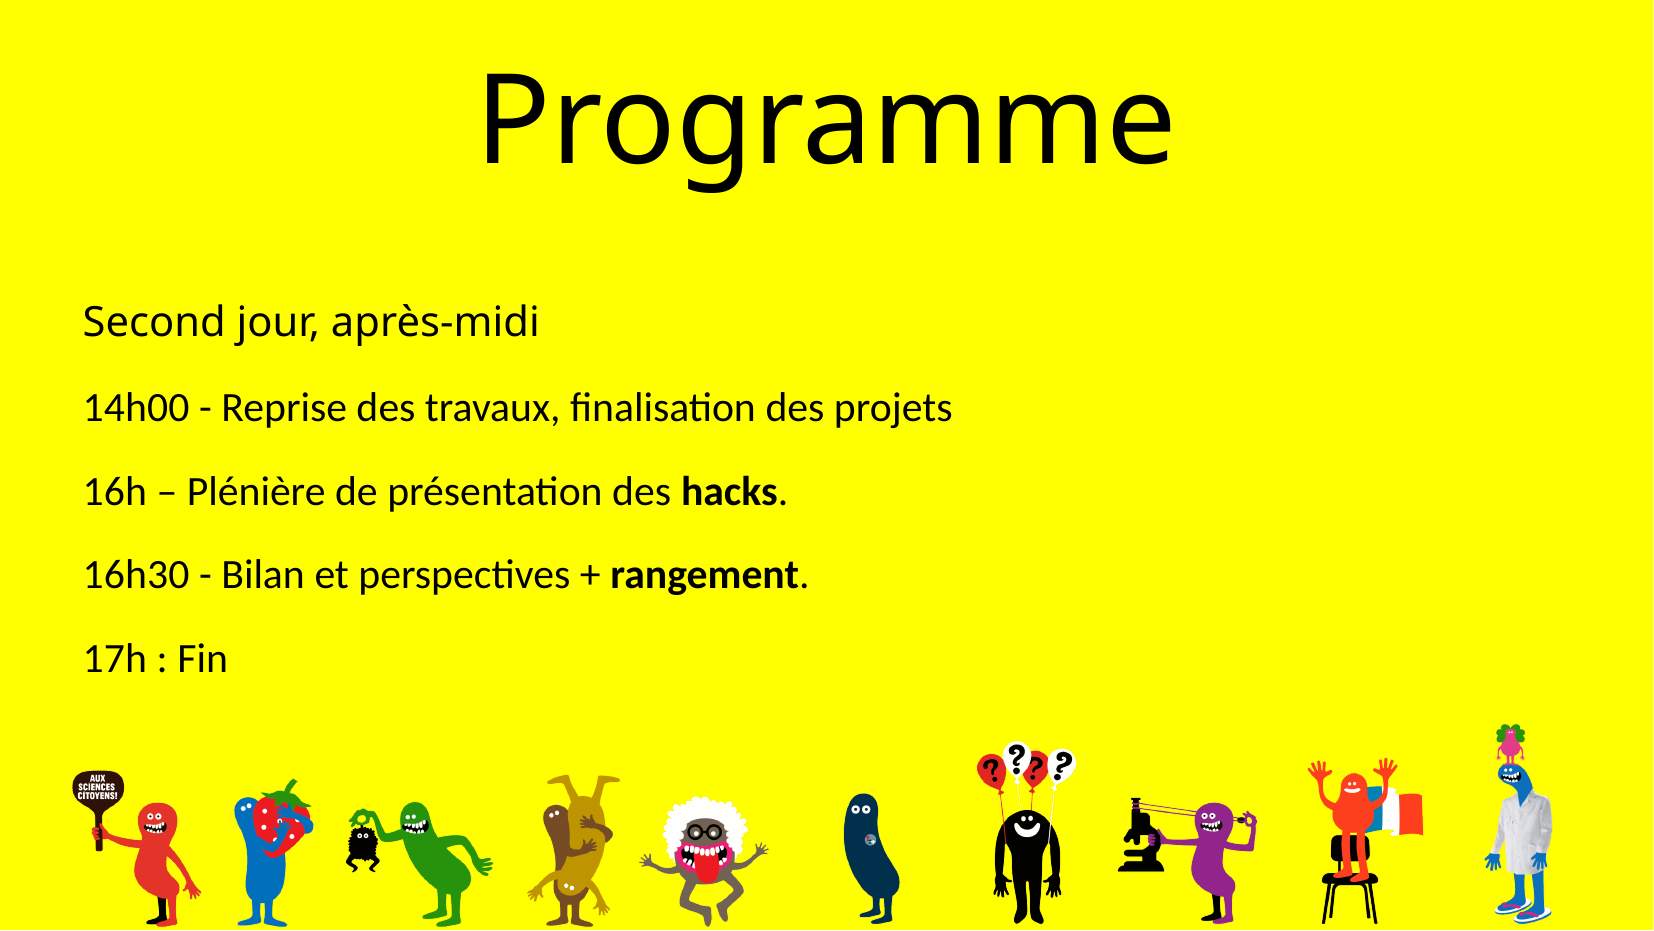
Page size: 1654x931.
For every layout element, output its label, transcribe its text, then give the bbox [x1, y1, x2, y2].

title Programme [82, 28, 1571, 201]
text_box Second jour, après-midi 14h00 - Reprise des travaux, finalisation des projets 16h – Plénière de présentation des hacks. 16h30 - Bilan et perspectives + rangement. 17h : Fin [82, 217, 1571, 758]
picture [807, 721, 1589, 931]
picture [64, 765, 778, 931]
